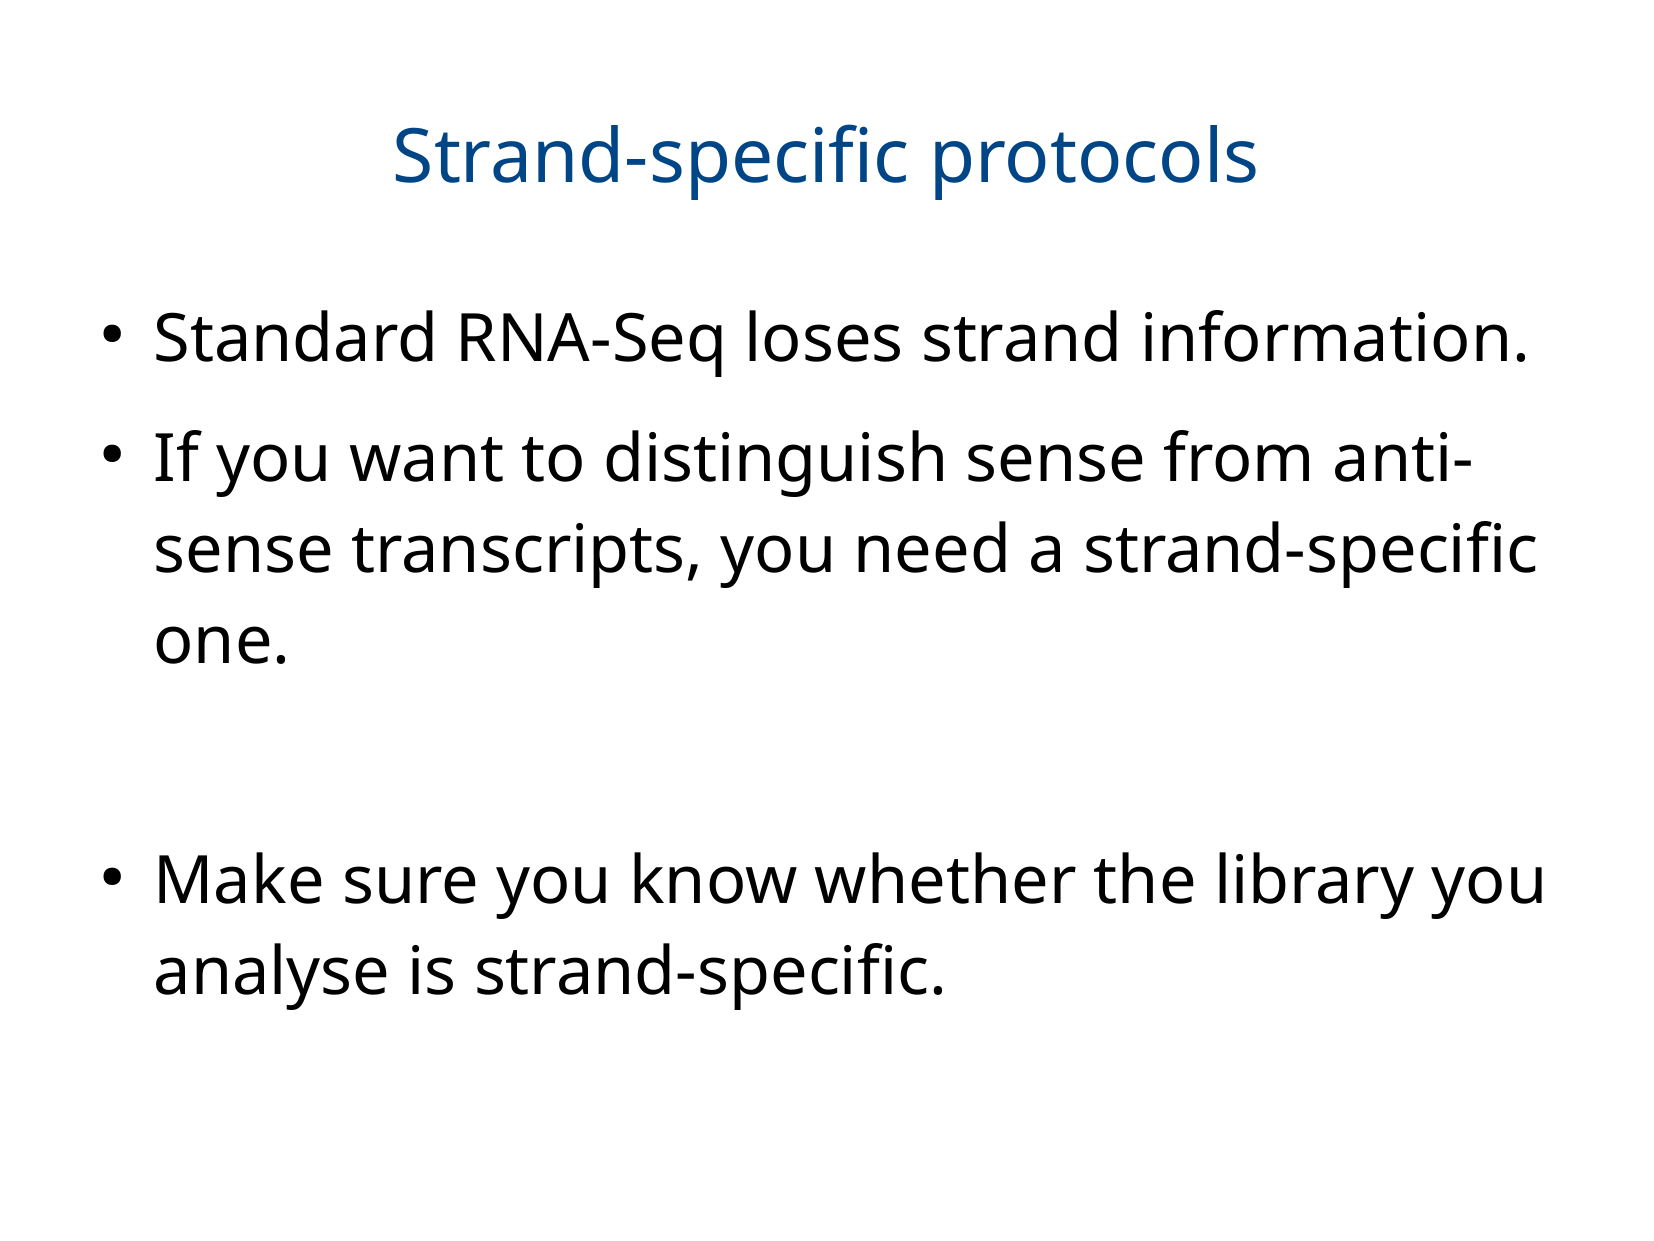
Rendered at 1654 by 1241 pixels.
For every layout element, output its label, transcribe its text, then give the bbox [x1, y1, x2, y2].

title Strand-specific protocols [82, 49, 1571, 257]
list Standard RNA-Seq loses strand information. If you want to distinguish sense from anti-sense transcripts, you need a strand-specific one. Make sure you know whether the library you analyse is strand-specific. [82, 290, 1571, 1109]
